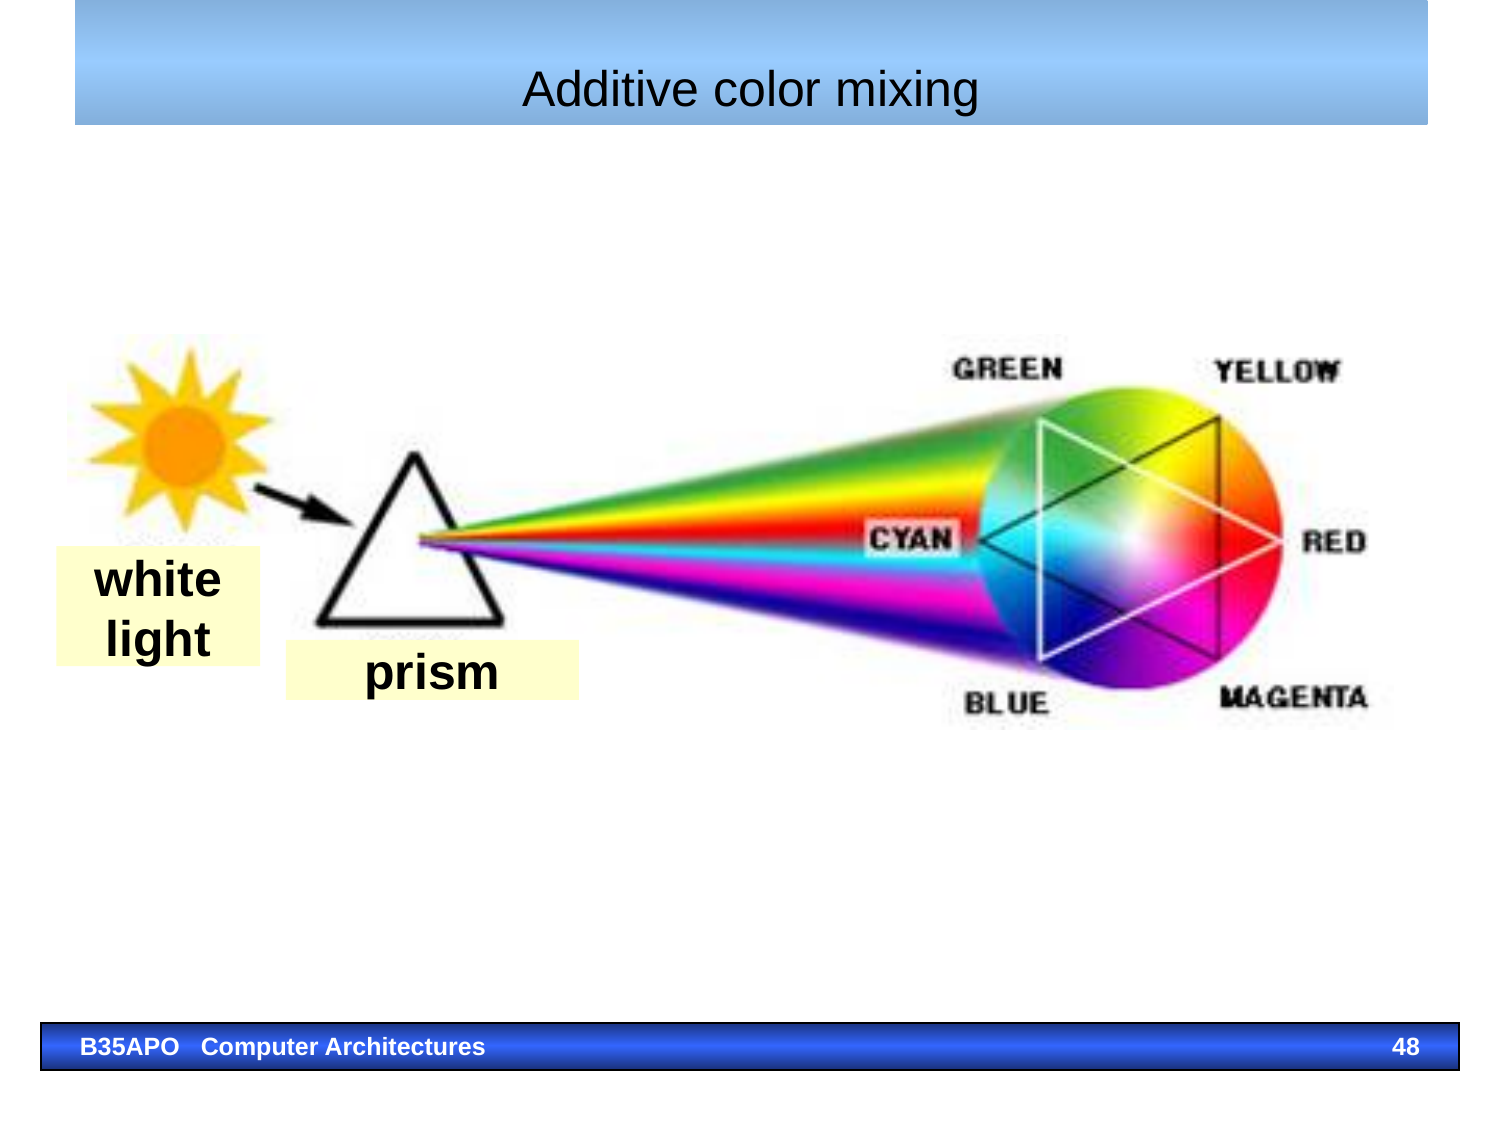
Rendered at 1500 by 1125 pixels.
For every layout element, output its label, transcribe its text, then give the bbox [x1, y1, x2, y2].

footer B35APO Computer Architectures [64, 1023, 1424, 1071]
text_box white light [56, 546, 261, 667]
title Additive color mixing [75, 0, 1428, 125]
text_box prism [285, 639, 579, 700]
picture [67, 334, 1394, 730]
slide_number <number> [1340, 1023, 1436, 1069]
